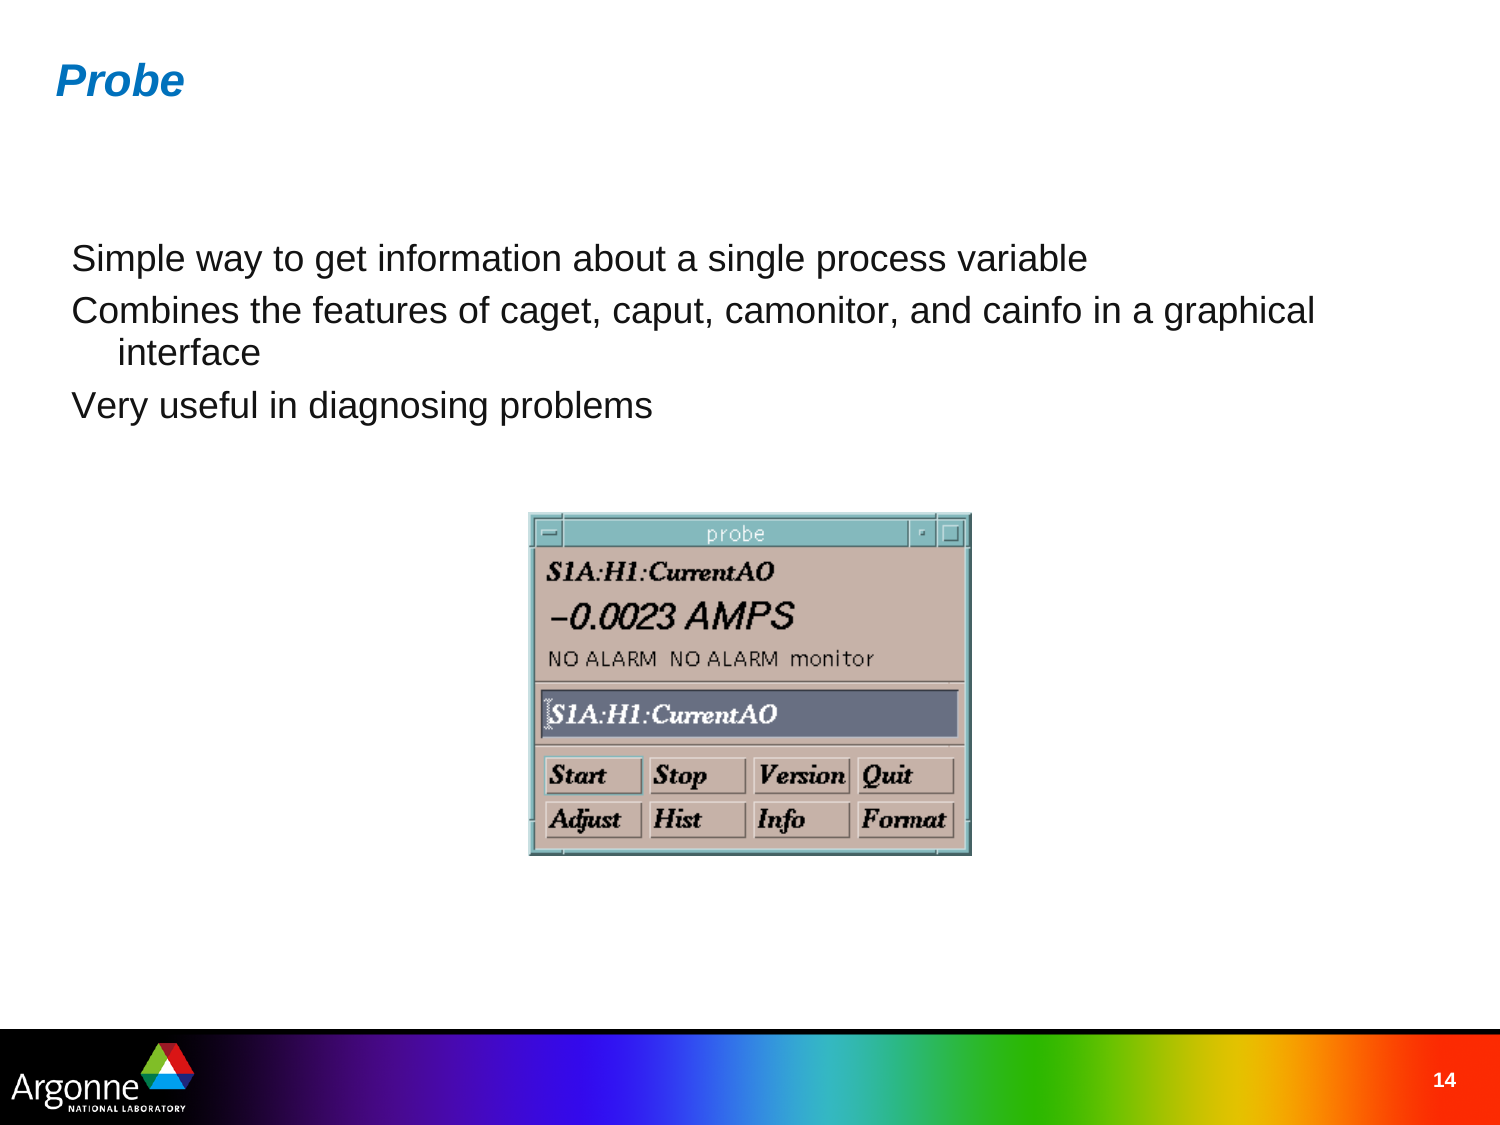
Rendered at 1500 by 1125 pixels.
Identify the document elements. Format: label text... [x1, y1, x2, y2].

picture [528, 512, 972, 856]
title Probe [55, 48, 1361, 118]
picture [0, 1029, 1500, 1125]
list Simple way to get information about a single process variable Combines the features of caget, caput, camonitor, and cainfo in a graphical interface Very useful in diagnosing problems [56, 229, 1359, 741]
